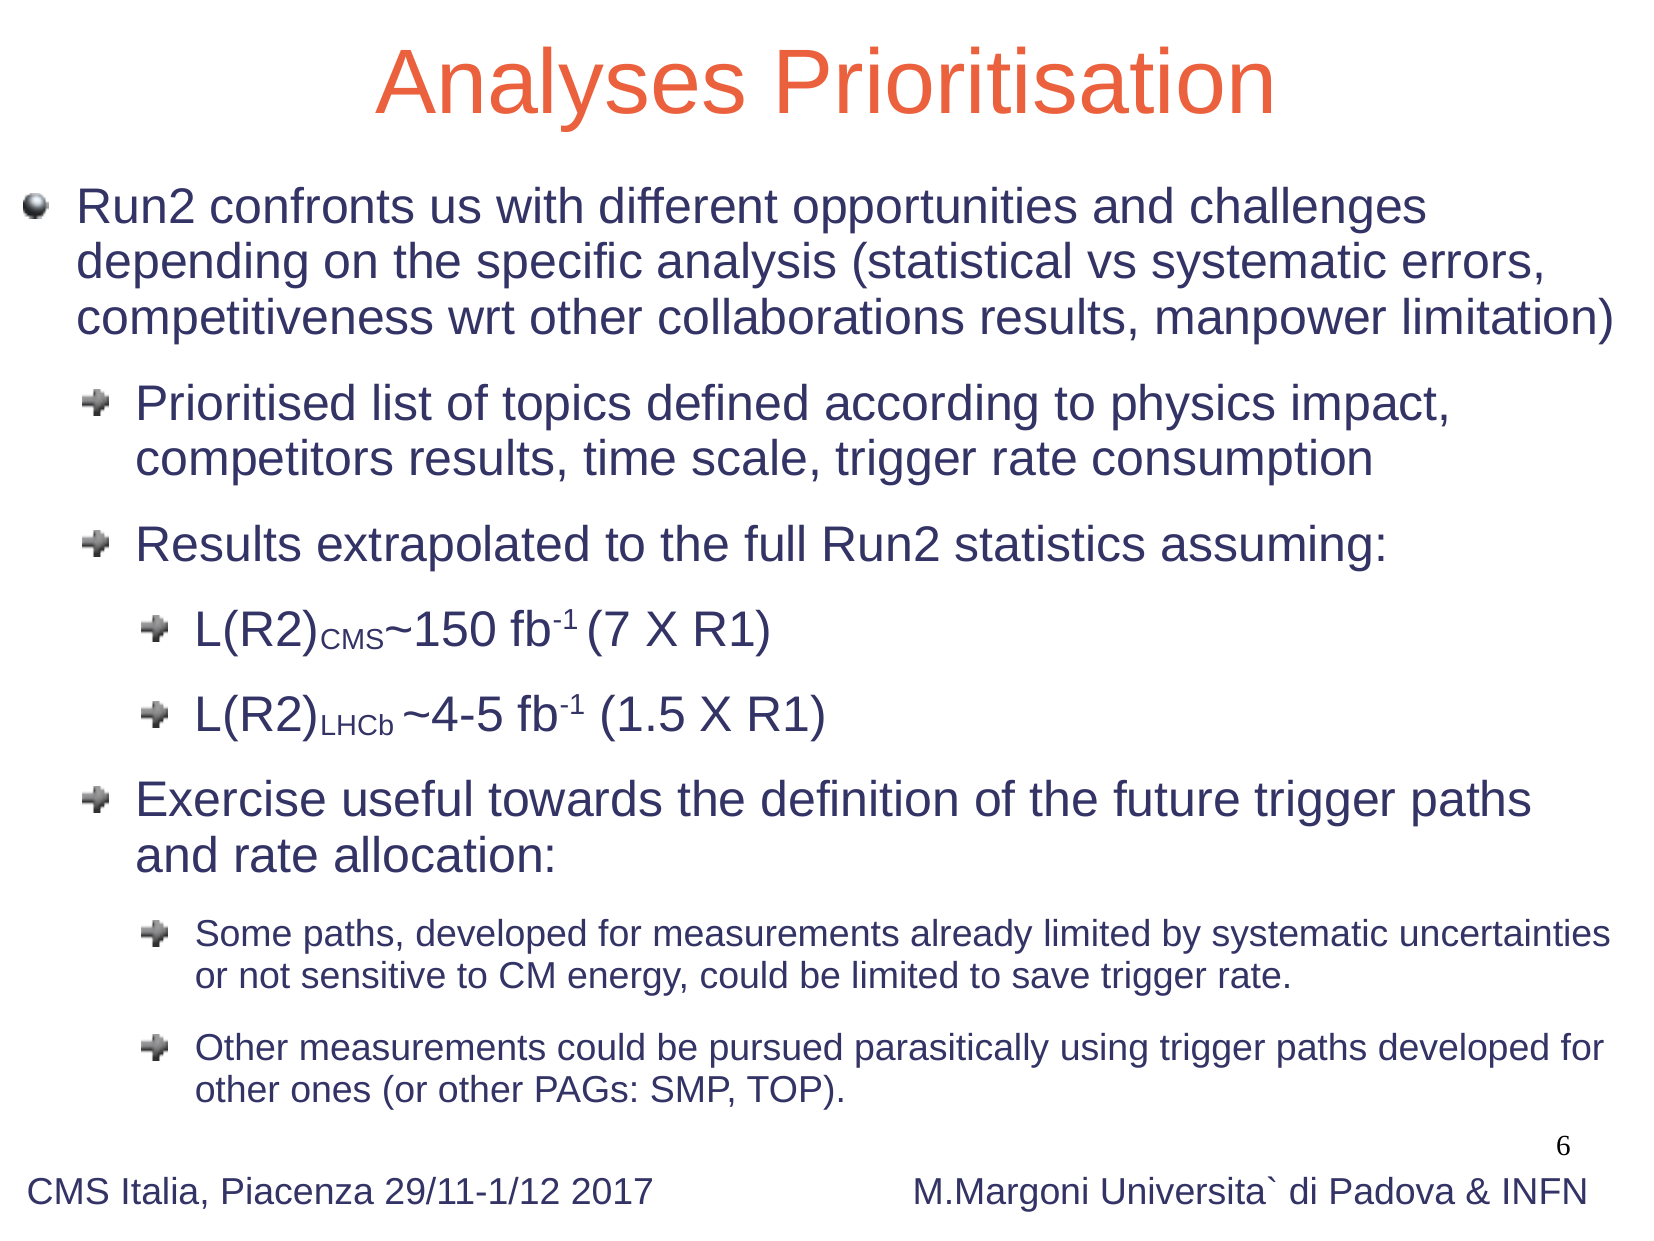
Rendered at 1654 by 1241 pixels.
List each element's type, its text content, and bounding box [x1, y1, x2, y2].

list Run2 confronts us with different opportunities and challenges depending on the specific analysis (statistical vs systematic errors, competitiveness wrt other collaborations results, manpower limitation) Prioritised list of topics defined according to physics impact, competitors results, time scale, trigger rate consumption Results extrapolated to the full Run2 statistics assuming: L(R2)CMS~150 fb-1 (7 X R1) L(R2)LHCb ~4-5 fb-1 (1.5 X R1) Exercise useful towards the definition of the future trigger paths and rate allocation: Some paths, developed for measurements already limited by systematic uncertainties or not sensitive to CM energy, could be limited to save trigger rate. Other measurements could be pursued parasitically using trigger paths developed for other ones (or other PAGs: SMP, TOP). [23, 177, 1619, 1163]
text_box CMS Italia, Piacenza 29/11-1/12 2017 M.Margoni Universita` di Padova & INFN [11, 1163, 1642, 1221]
title Analyses Prioritisation [82, 0, 1571, 177]
